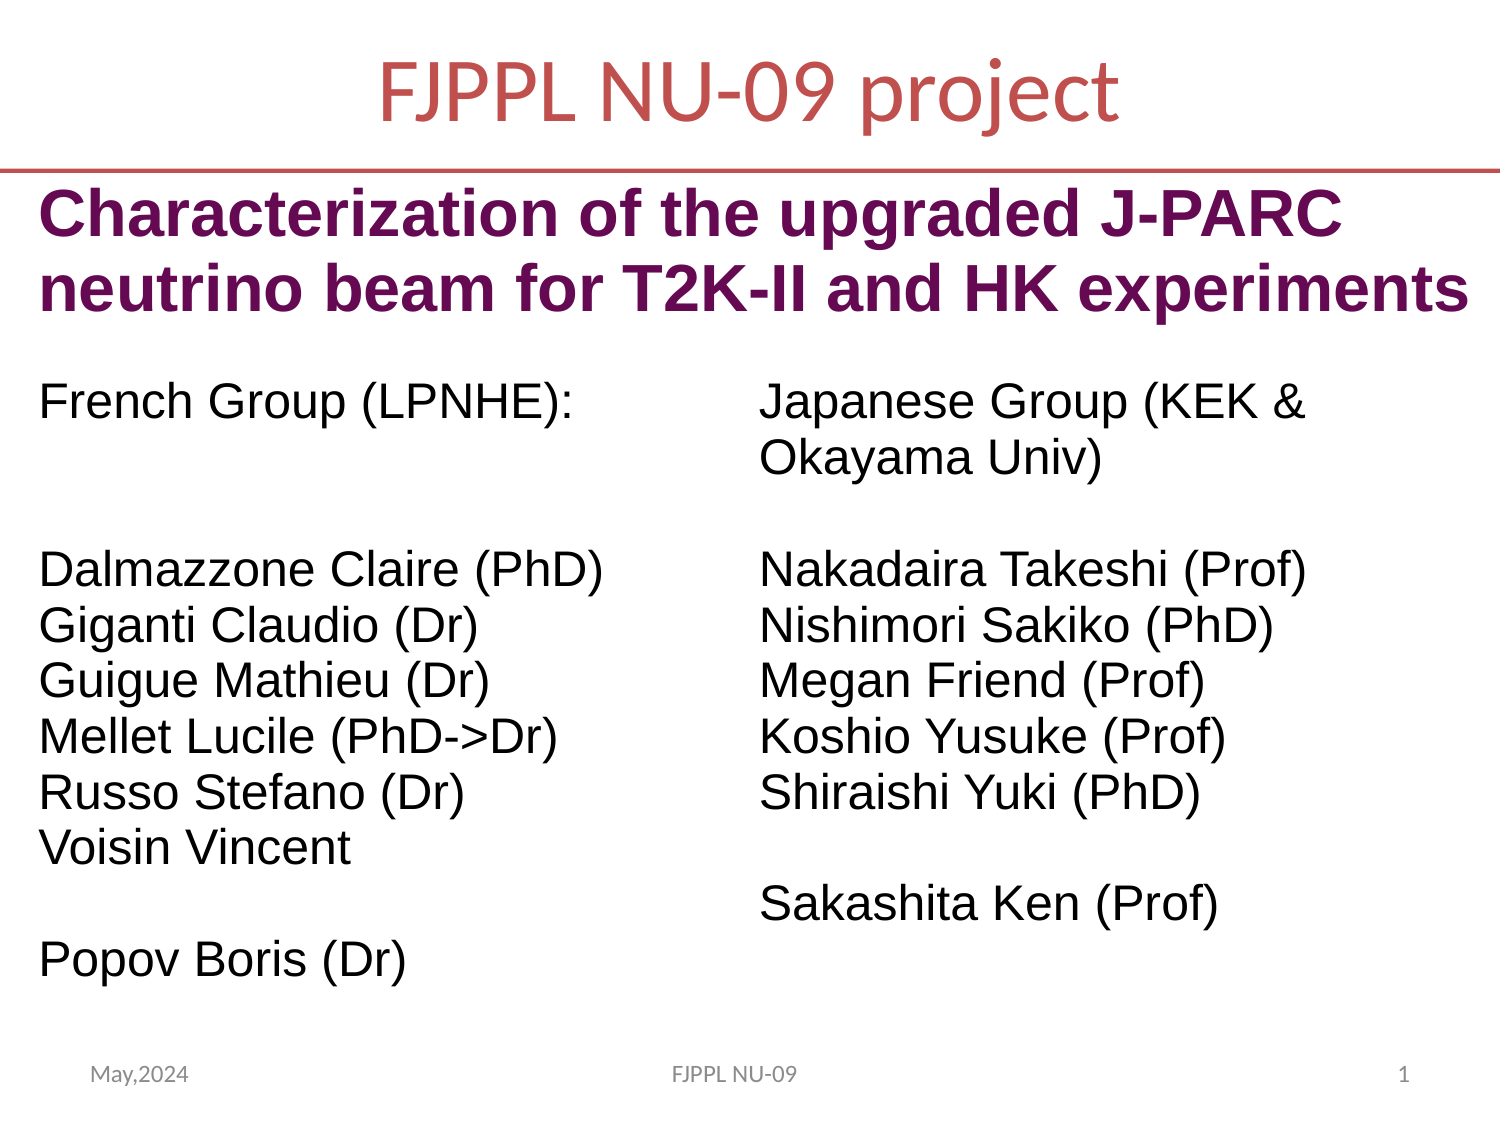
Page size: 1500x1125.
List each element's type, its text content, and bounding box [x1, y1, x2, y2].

text_box FJPPL NU-09 [464, 1042, 1005, 1103]
text_box FJPPL NU-09 project [75, 29, 1425, 141]
text_box May,2024 [74, 1042, 425, 1103]
text_box Characterization of the upgraded J-PARC neutrino beam for T2K-II and HK experiments [23, 168, 1500, 407]
text_box 13 [1074, 1042, 1425, 1103]
text_box French Group (LPNHE): Dalmazzone Claire (PhD) Giganti Claudio (Dr) Guigue Mathieu (Dr) Mellet Lucile (PhD->Dr) Russo Stefano (Dr) Voisin Vincent Popov Boris (Dr) [23, 366, 650, 995]
text_box Japanese Group (KEK & Okayama Univ) Nakadaira Takeshi (Prof) Nishimori Sakiko (PhD) Megan Friend (Prof) Koshio Yusuke (Prof) Shiraishi Yuki (PhD) Sakashita Ken (Prof) [744, 366, 1465, 939]
